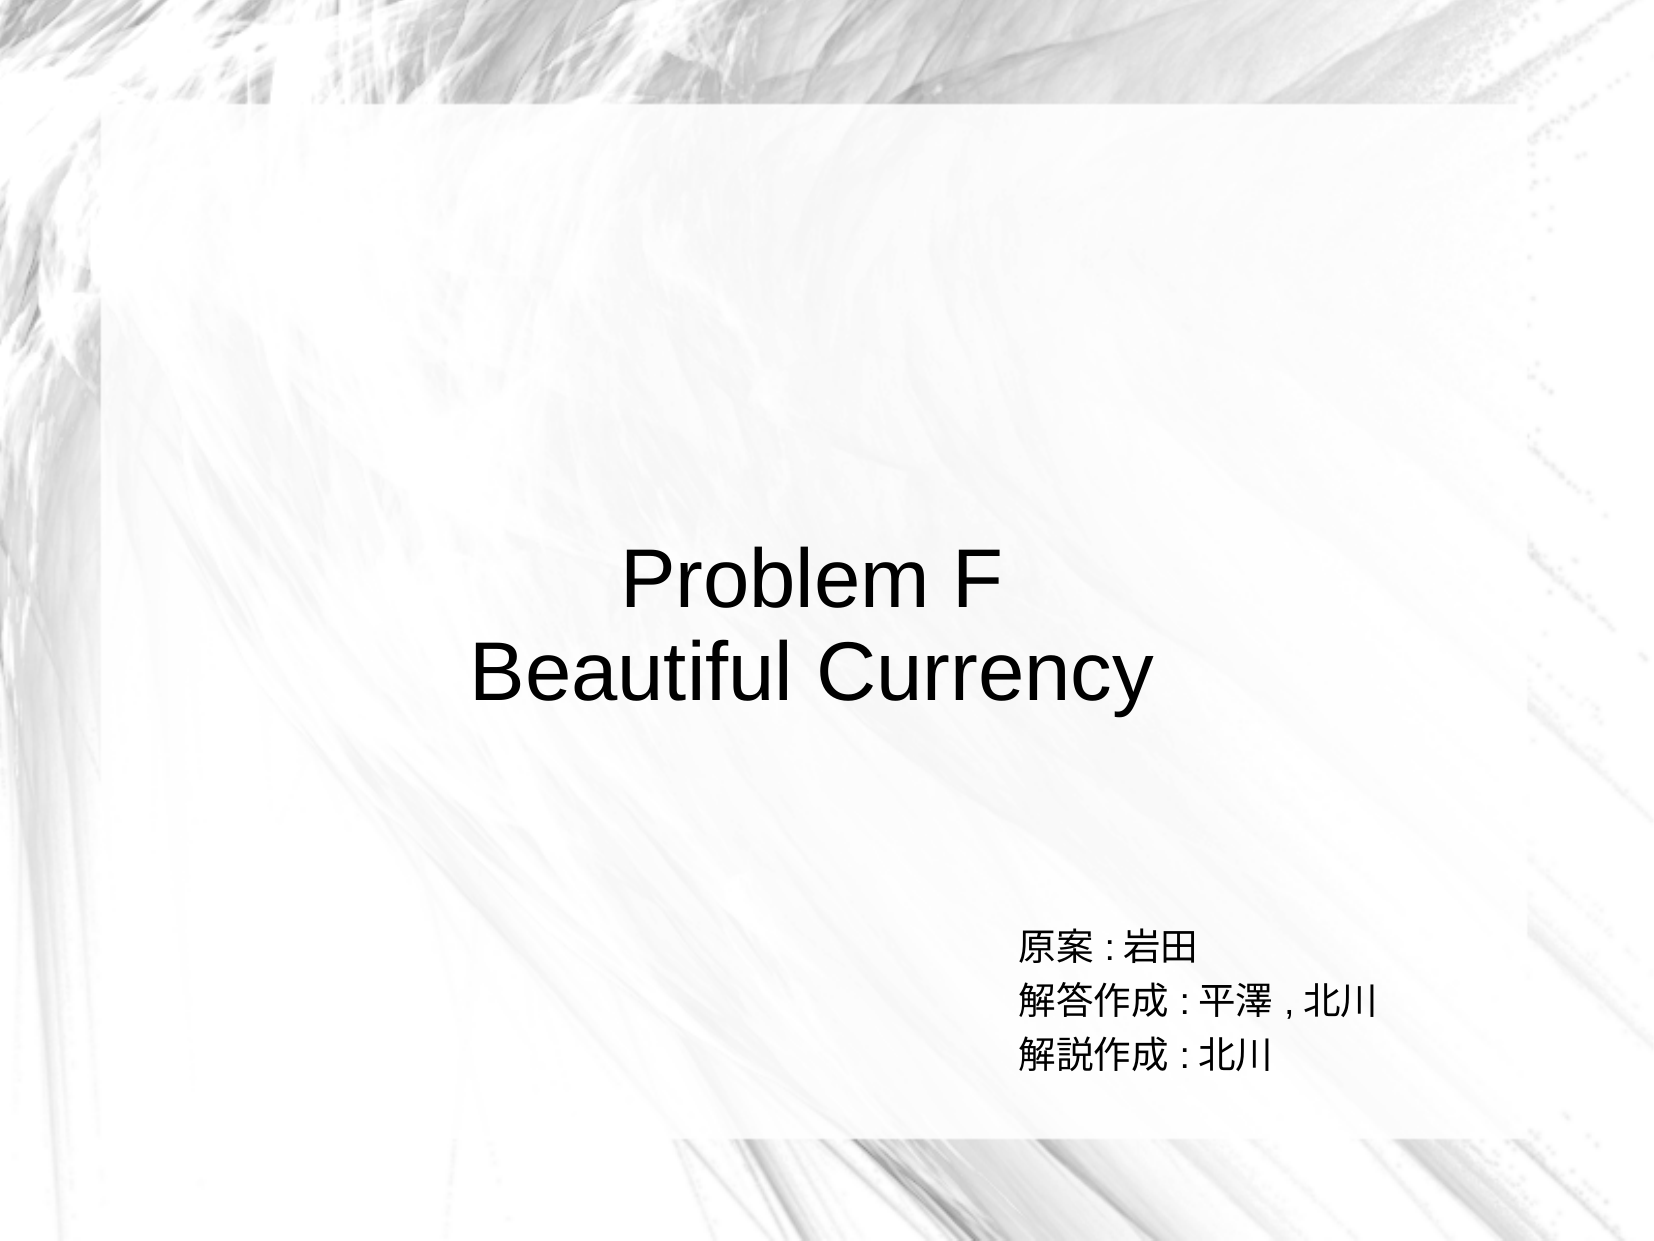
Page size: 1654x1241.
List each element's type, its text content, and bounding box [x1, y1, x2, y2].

text_box 原案:岩田 解答作成:平澤,北川 解説作成:北川 [1003, 909, 1536, 1051]
subtitle Problem F Beautiful Currency [118, 112, 1506, 1139]
picture [0, 0, 1654, 1241]
